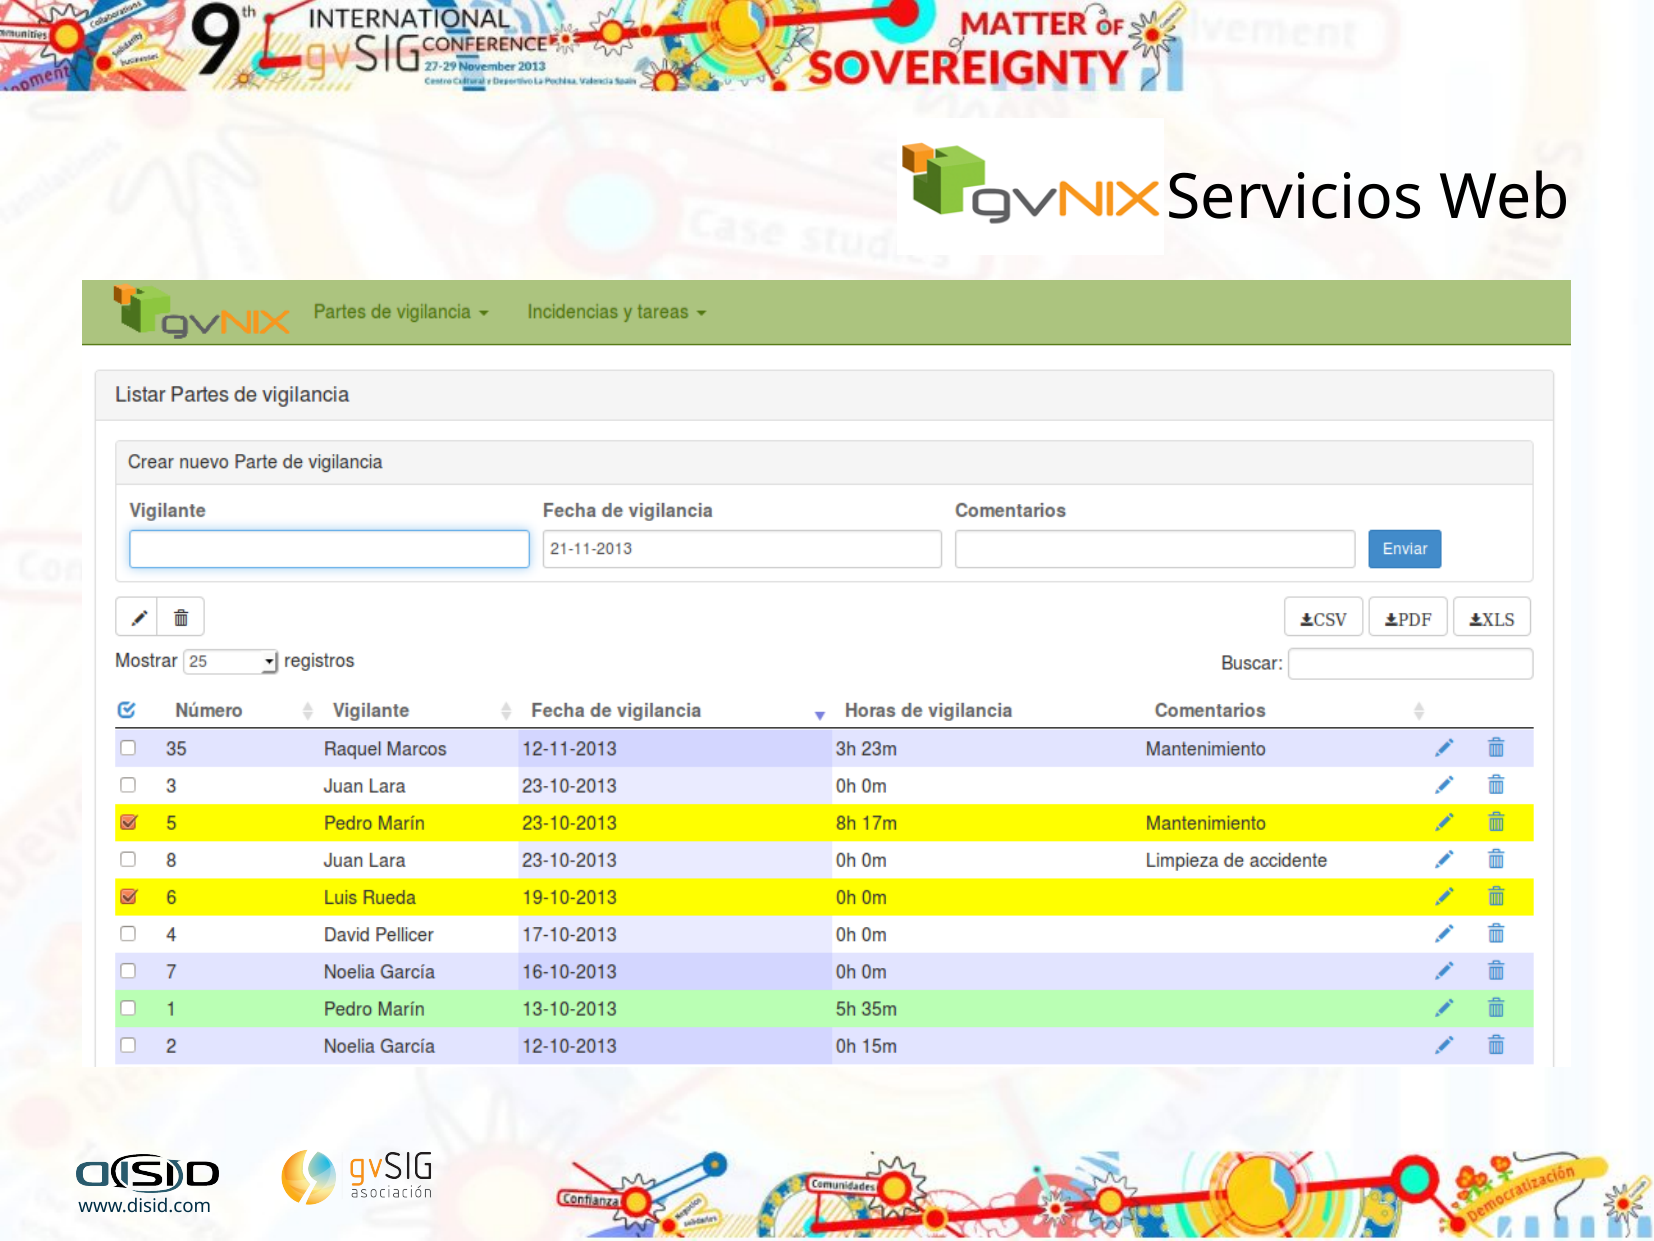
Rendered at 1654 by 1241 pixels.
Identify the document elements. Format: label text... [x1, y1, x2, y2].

picture [0, 0, 1654, 1241]
title Servicios Web [82, 90, 1571, 280]
